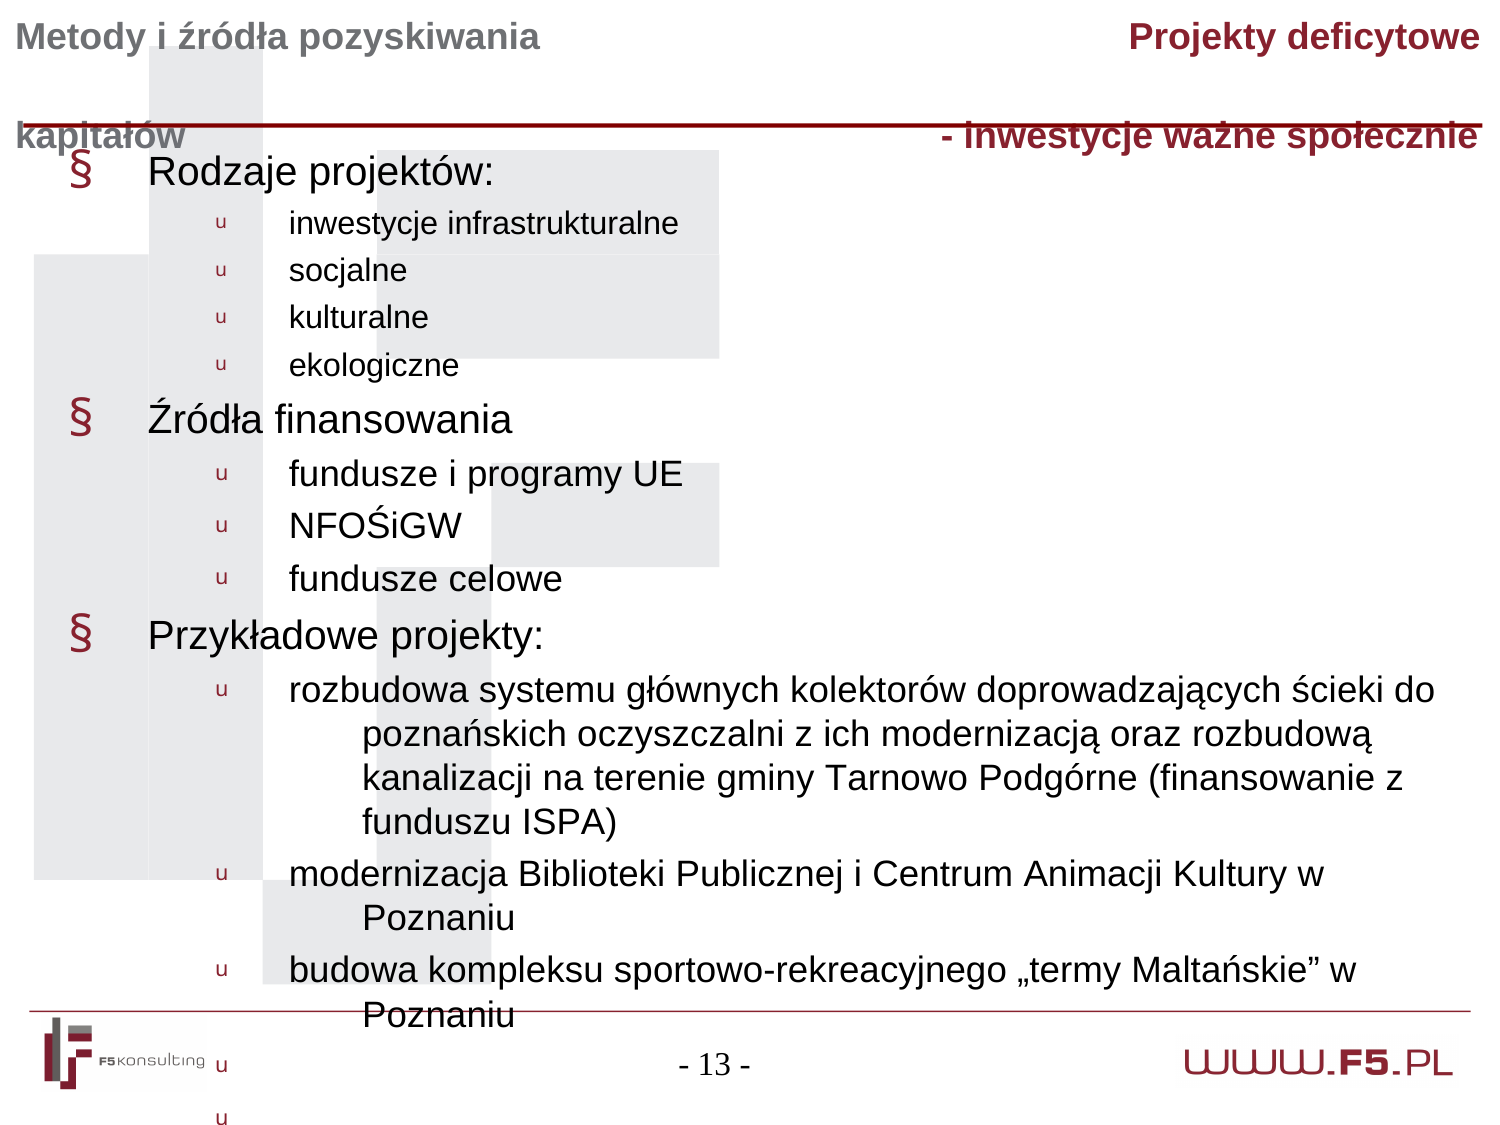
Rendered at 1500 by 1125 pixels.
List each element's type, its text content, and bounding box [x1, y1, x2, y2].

list Rodzaje projektów: inwestycje infrastrukturalne socjalne kulturalne ekologiczne Źródła finansowania fundusze i programy UE NFOŚiGW fundusze celowe Przykładowe projekty: rozbudowa systemu głównych kolektorów doprowadzających ścieki do poznańskich oczyszczalni z ich modernizacją oraz rozbudową kanalizacji na terenie gminy Tarnowo Podgórne (finansowanie z funduszu ISPA) modernizacja Biblioteki Publicznej i Centrum Animacji Kultury w Poznaniu budowa kompleksu sportowo-rekreacyjnego „termy Maltańskie” w Poznaniu [53, 137, 1459, 1047]
text_box - - [655, 1034, 774, 1091]
title Metody i źródła pozyskiwania Projekty deficytowe kapitałów - inwestycje ważne społecznie [0, 0, 1500, 126]
